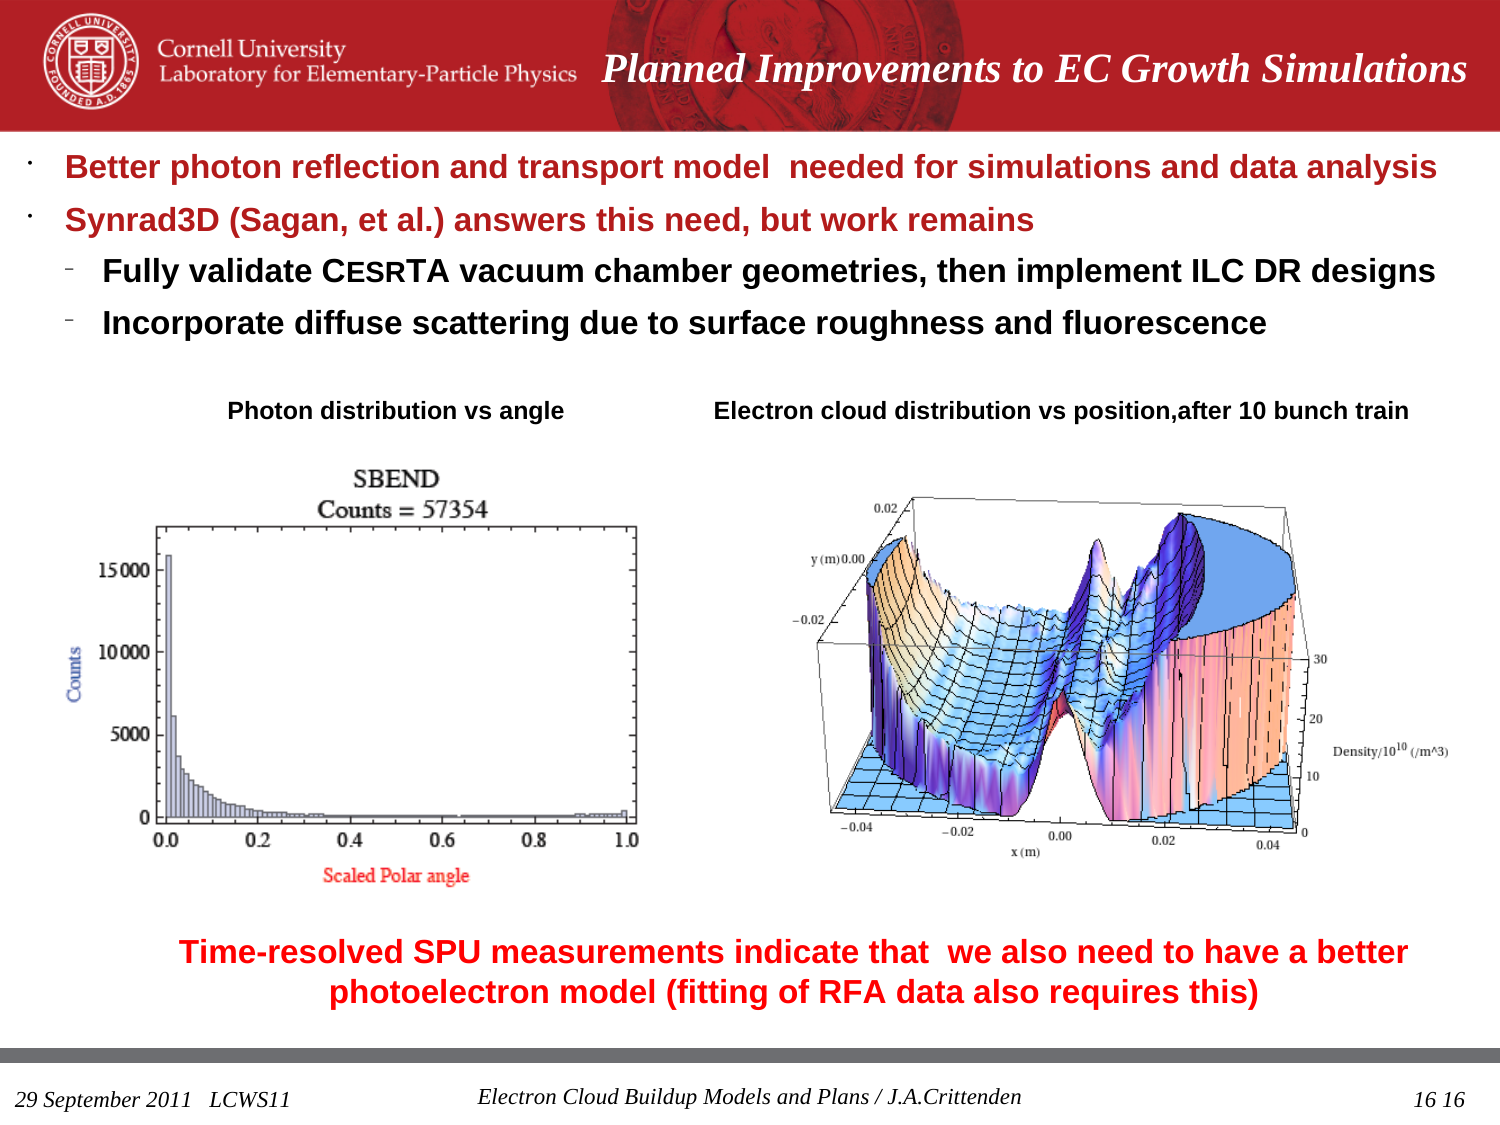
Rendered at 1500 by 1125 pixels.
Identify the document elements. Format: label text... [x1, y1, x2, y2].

list Better photon reflection and transport model needed for simulations and data analysis Synrad3D (Sagan, et al.) answers this need, but work remains Fully validate CESRTA vacuum chamber geometries, then implement ILC DR designs Incorporate diffuse scattering due to surface roughness and fluorescence [12, 137, 1463, 376]
title Planned Improvements to EC Growth Simulations [491, 0, 1500, 113]
picture [0, 0, 1500, 132]
text_box Electron cloud distribution vs position,after 10 bunch train [624, 387, 1500, 494]
text_box Photon distribution vs angle [150, 386, 650, 448]
text_box Time-resolved SPU measurements indicate that we also need to have a better photoelectron model (fitting of RFA data also requires this) [112, 930, 1449, 1051]
picture [31, 454, 663, 913]
picture [792, 494, 1450, 899]
